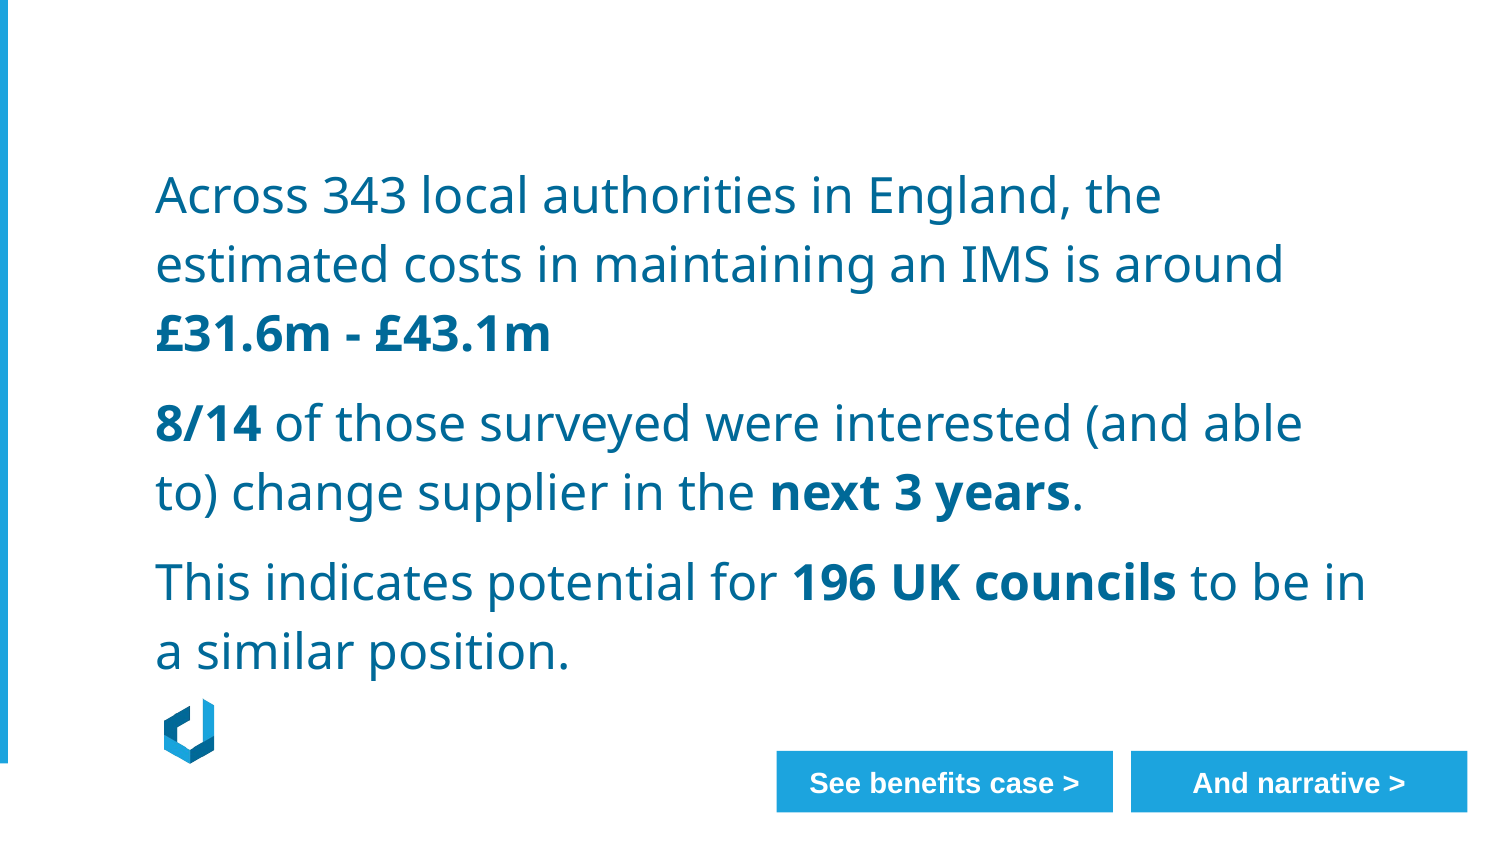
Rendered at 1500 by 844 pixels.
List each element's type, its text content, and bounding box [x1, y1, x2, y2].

list Across 343 local authorities in England, the estimated costs in maintaining an IMS is around £31.6m - £43.1m 8/14 of those surveyed were interested (and able to) change supplier in the next 3 years. This indicates potential for 196 UK councils to be in a similar position. [140, 139, 1390, 637]
picture [164, 698, 215, 764]
text_box See benefits case > [776, 750, 1113, 813]
text_box And narrative > [1131, 750, 1468, 813]
